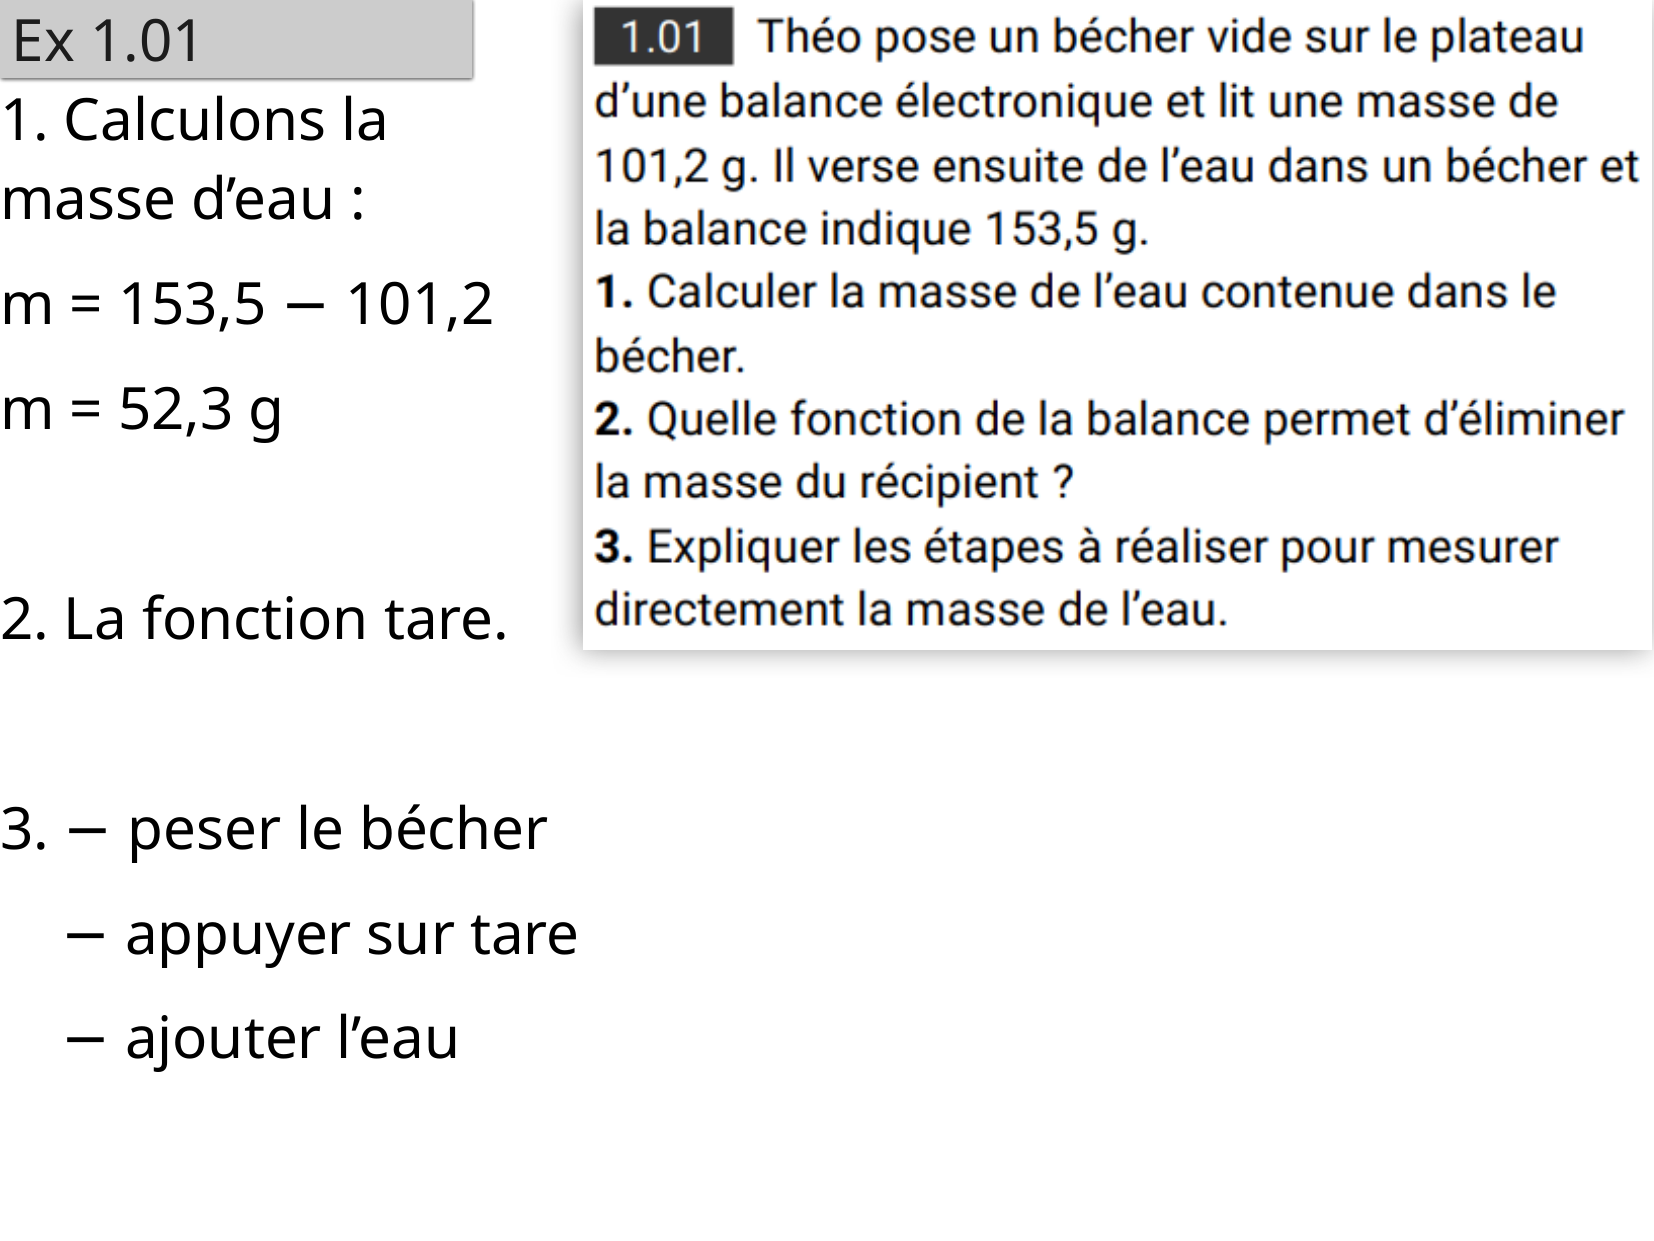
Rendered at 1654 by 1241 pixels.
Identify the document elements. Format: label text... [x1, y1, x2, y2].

picture [583, 0, 1652, 650]
title Ex 1.01 [0, 0, 473, 78]
list 1. Calculons la masse d’eau : m = 153,5 − 101,2 m = 52,3 g 2. La fonction tare. 3. − peser le bécher − appuyer sur tare − ajouter l’eau [0, 78, 1654, 1241]
